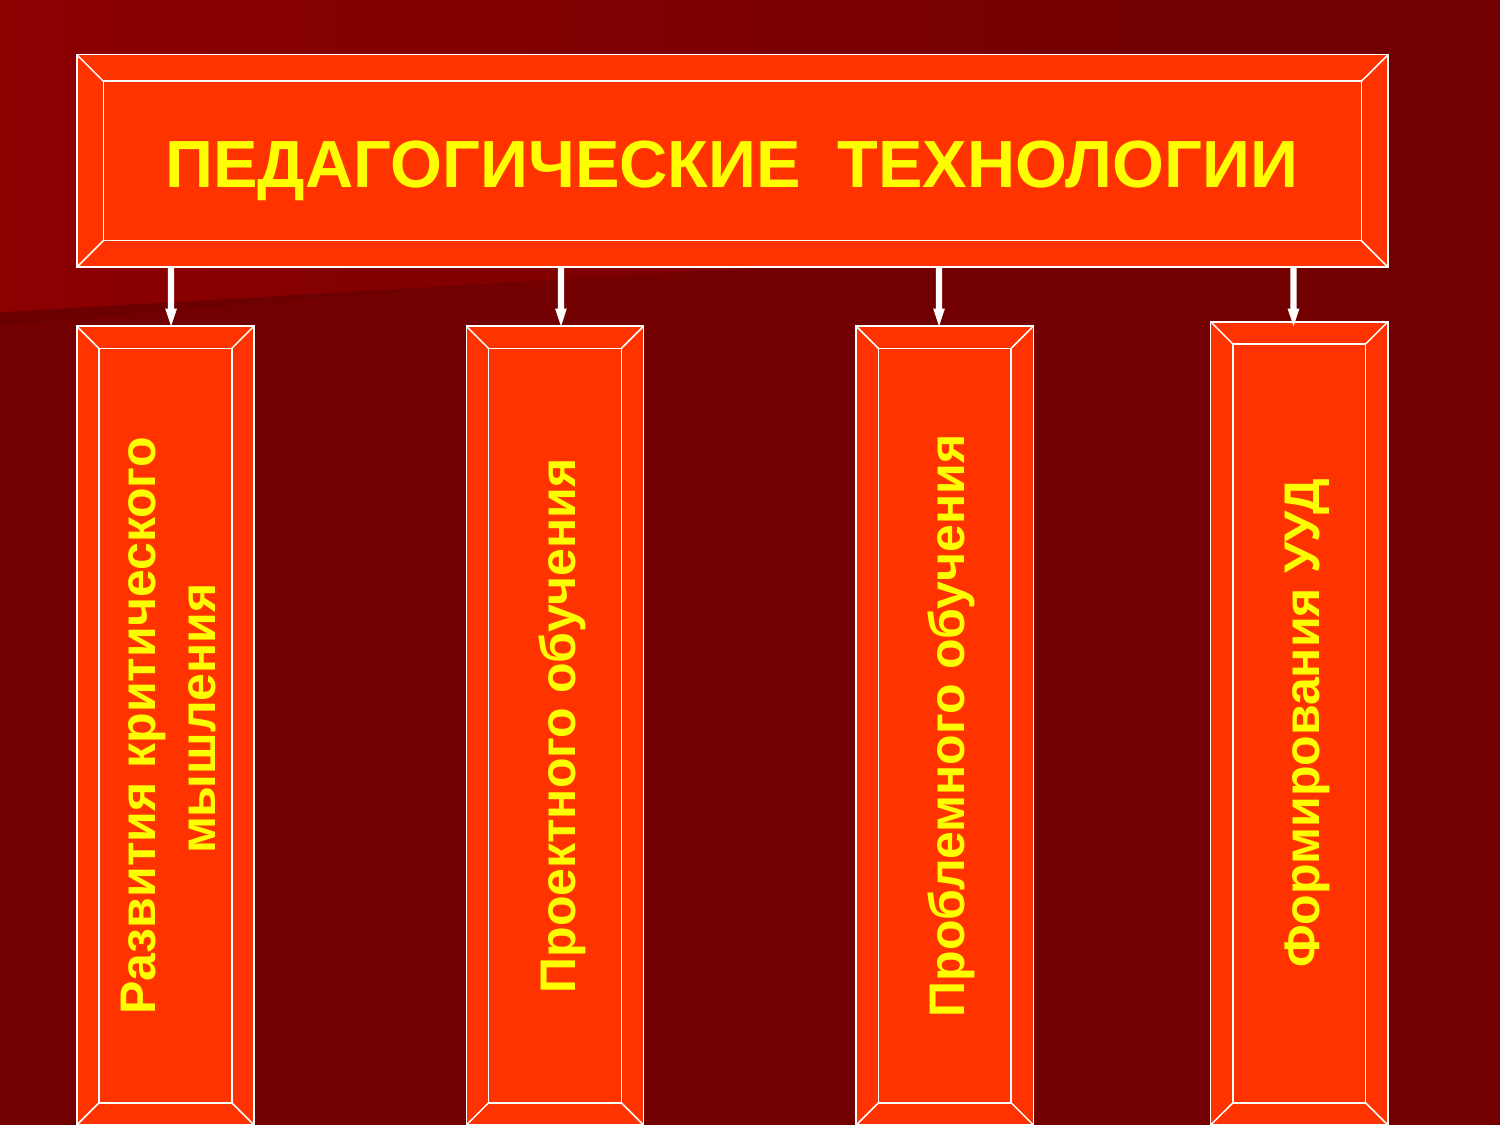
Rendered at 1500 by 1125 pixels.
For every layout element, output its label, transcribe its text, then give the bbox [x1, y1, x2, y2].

text_box ПЕДАГОГИЧЕСКИЕ ТЕХНОЛОГИИ [76, 54, 1389, 268]
text_box Проблемного обучения [856, 326, 1034, 1125]
text_box Проектного обучения [466, 326, 644, 1125]
text_box Развития критического мышления [76, 326, 254, 1125]
text_box Формирования УУД [1210, 321, 1388, 1125]
